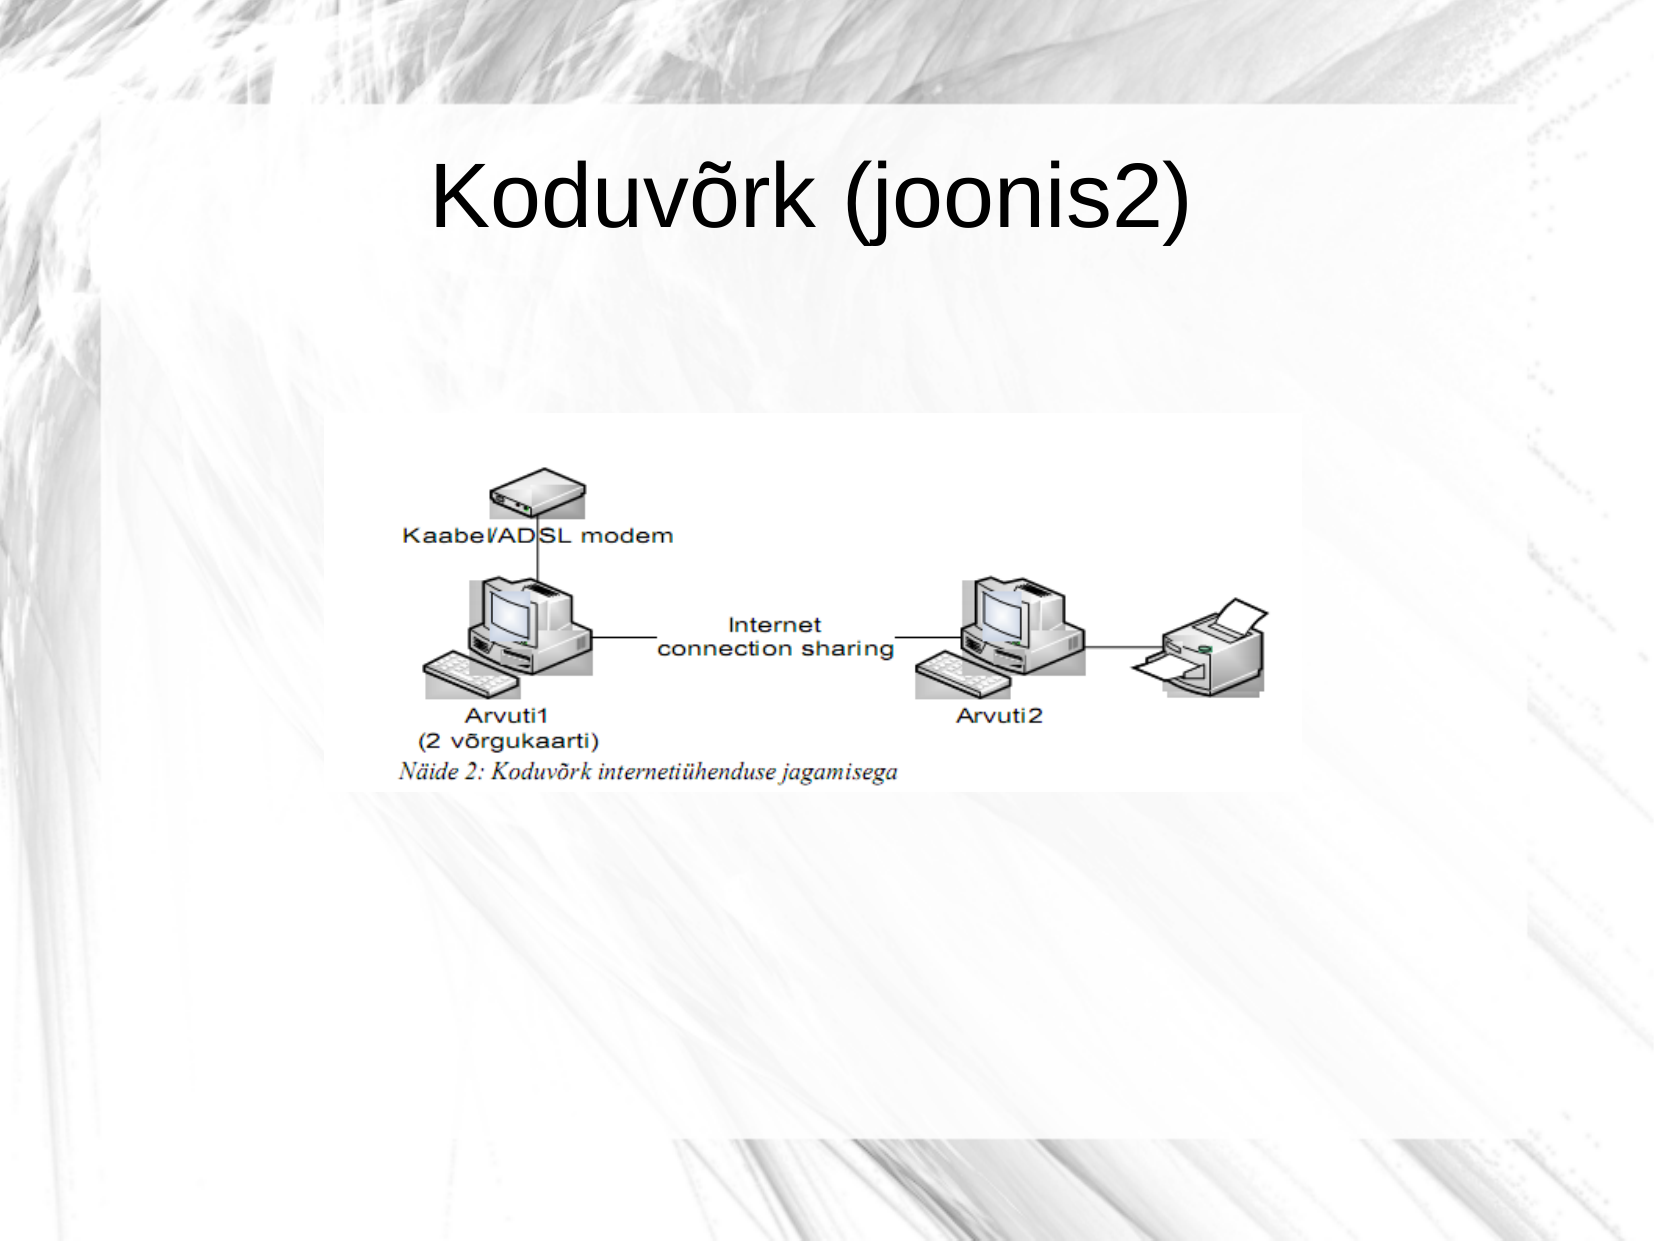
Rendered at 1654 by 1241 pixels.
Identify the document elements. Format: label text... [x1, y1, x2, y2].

title Koduvõrk (joonis2) [118, 112, 1506, 281]
picture [0, 0, 1654, 1241]
